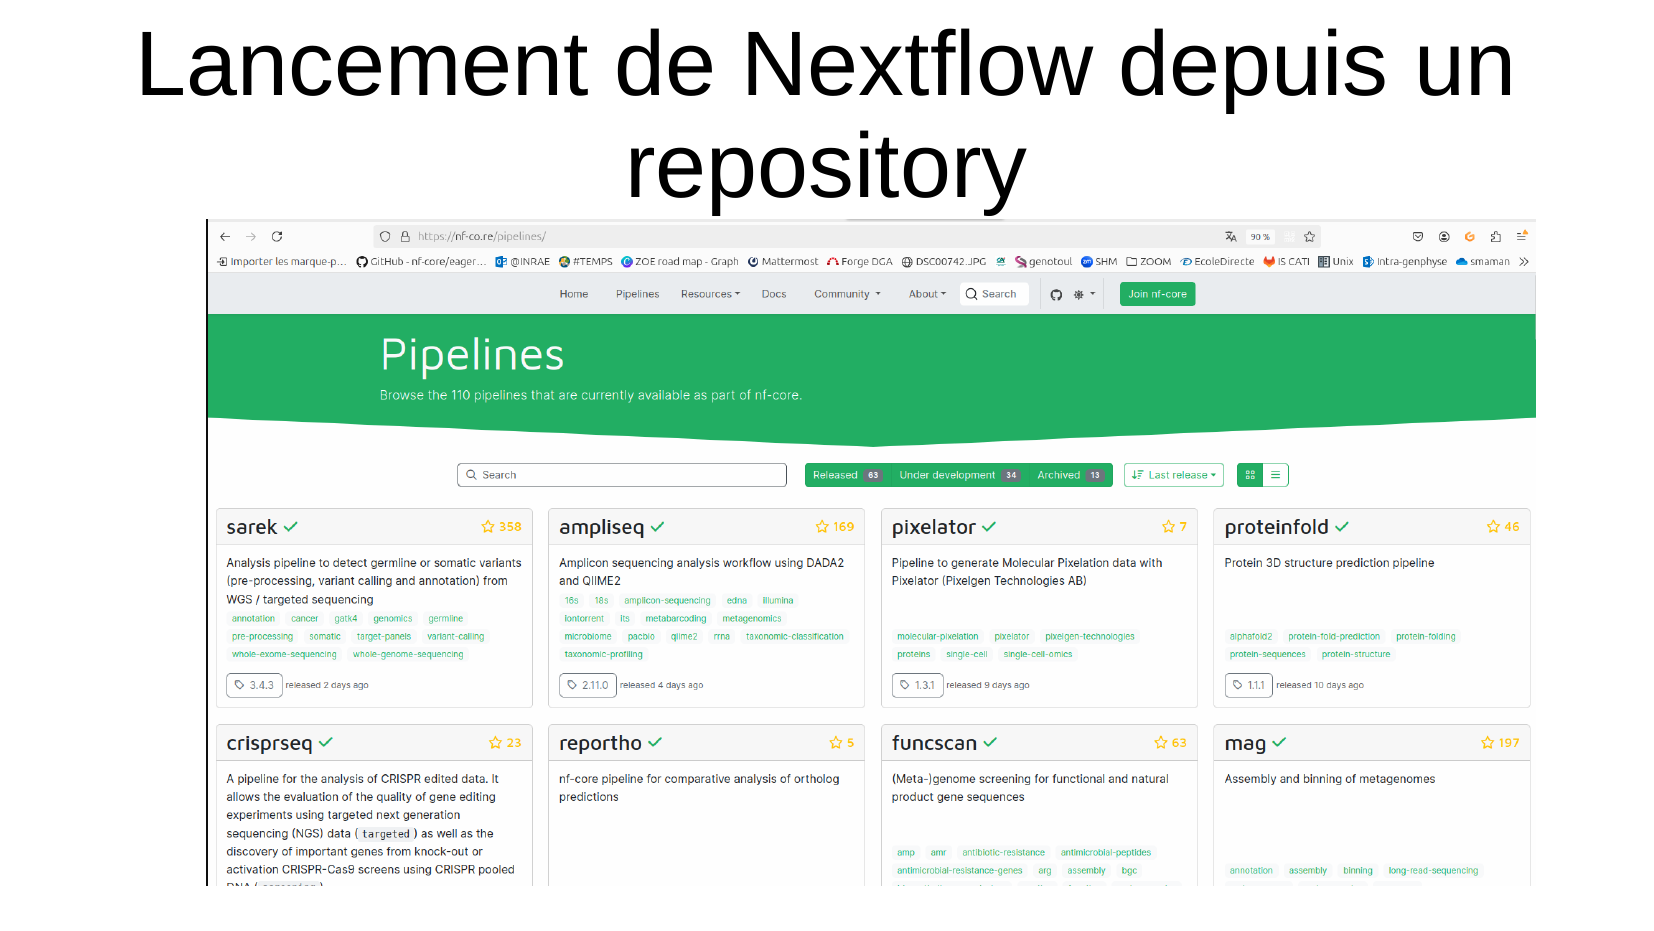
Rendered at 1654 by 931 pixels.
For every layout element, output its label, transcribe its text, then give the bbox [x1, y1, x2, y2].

picture [206, 219, 1536, 886]
title Lancement de Nextflow depuis un repository [82, 12, 1571, 218]
